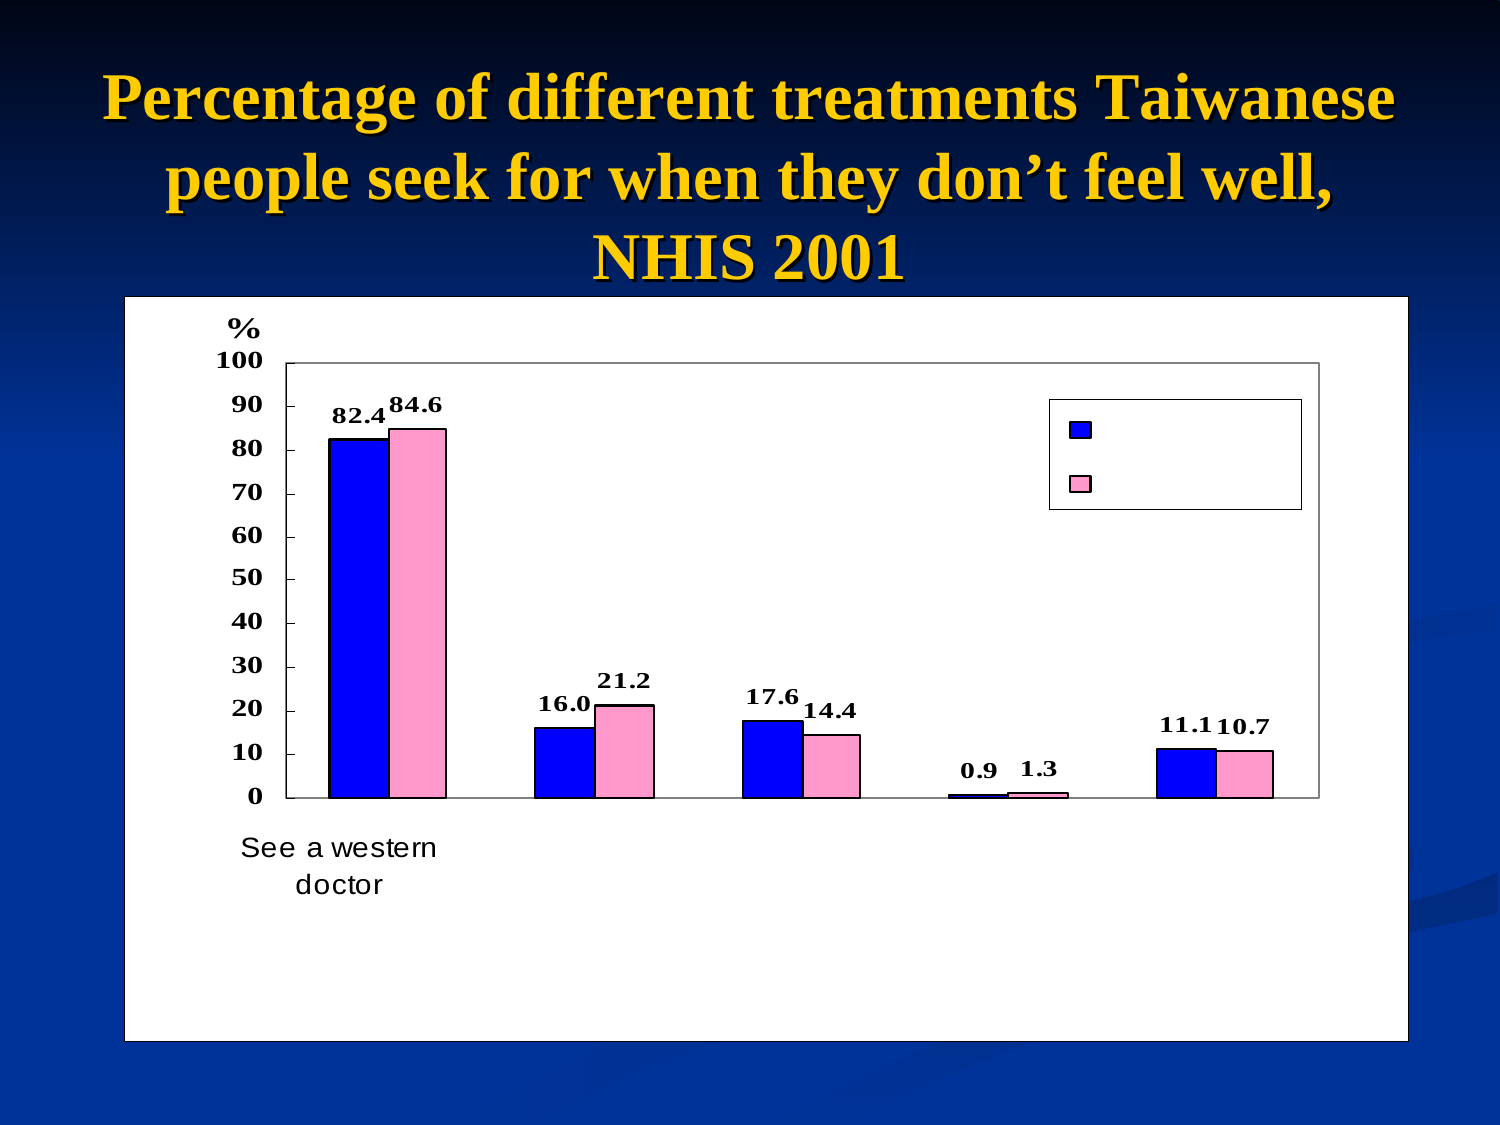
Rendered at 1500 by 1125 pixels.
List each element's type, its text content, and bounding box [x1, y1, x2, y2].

chart [112, 287, 1422, 1051]
title Percentage of different treatments Taiwanese people seek for when they don’t feel well, NHIS 2001 [75, 45, 1426, 276]
